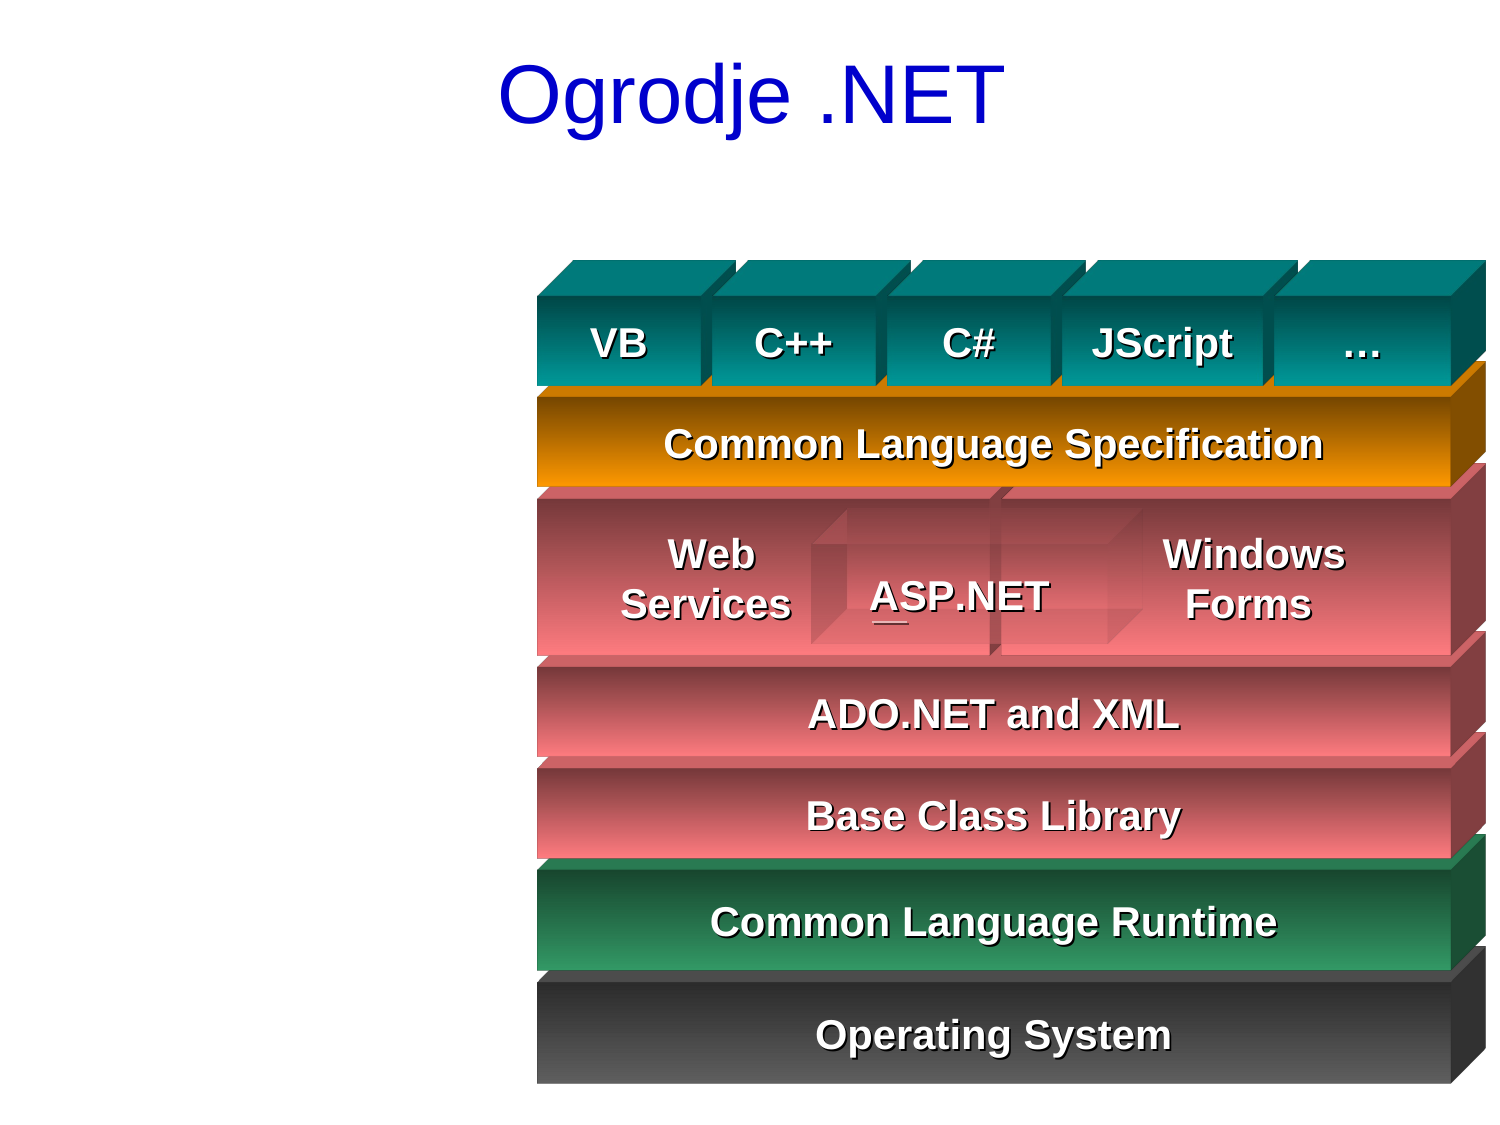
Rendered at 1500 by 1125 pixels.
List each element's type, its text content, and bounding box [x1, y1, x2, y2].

text_box [546, 295, 702, 299]
title Ogrodje .NET [76, 30, 1427, 149]
text_box [896, 295, 1052, 299]
